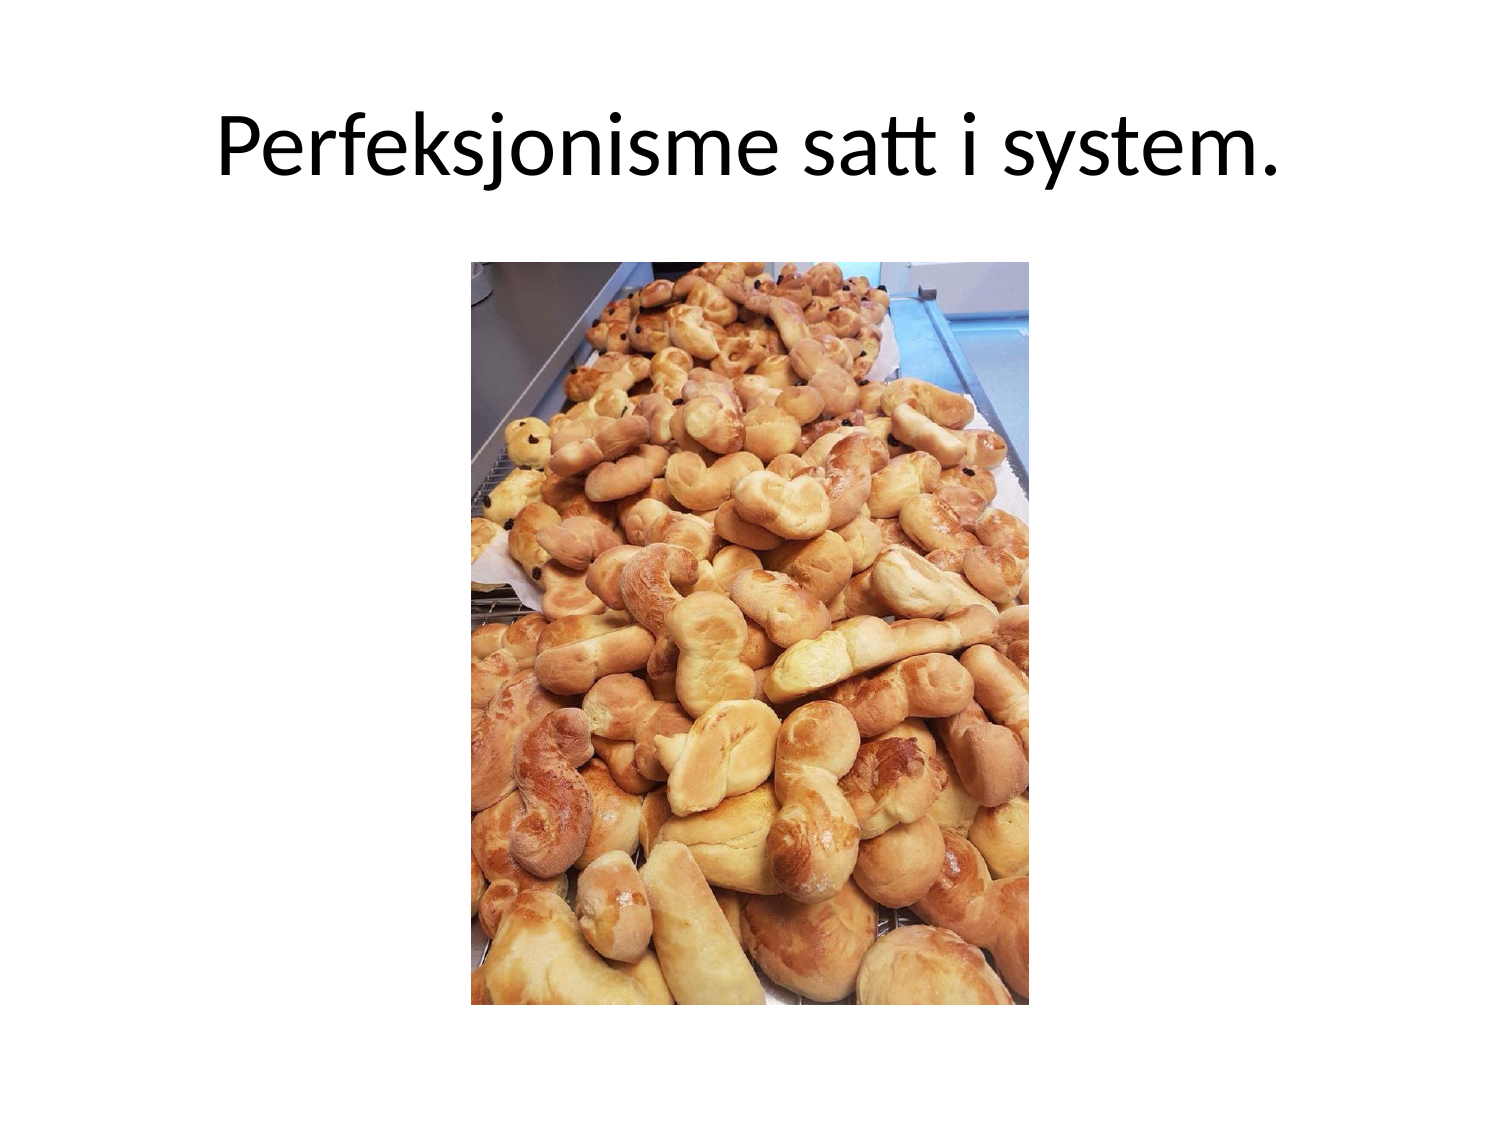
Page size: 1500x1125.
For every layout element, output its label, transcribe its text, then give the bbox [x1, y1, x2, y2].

title Perfeksjonisme satt i system. [75, 45, 1426, 233]
picture [471, 262, 1029, 1005]
